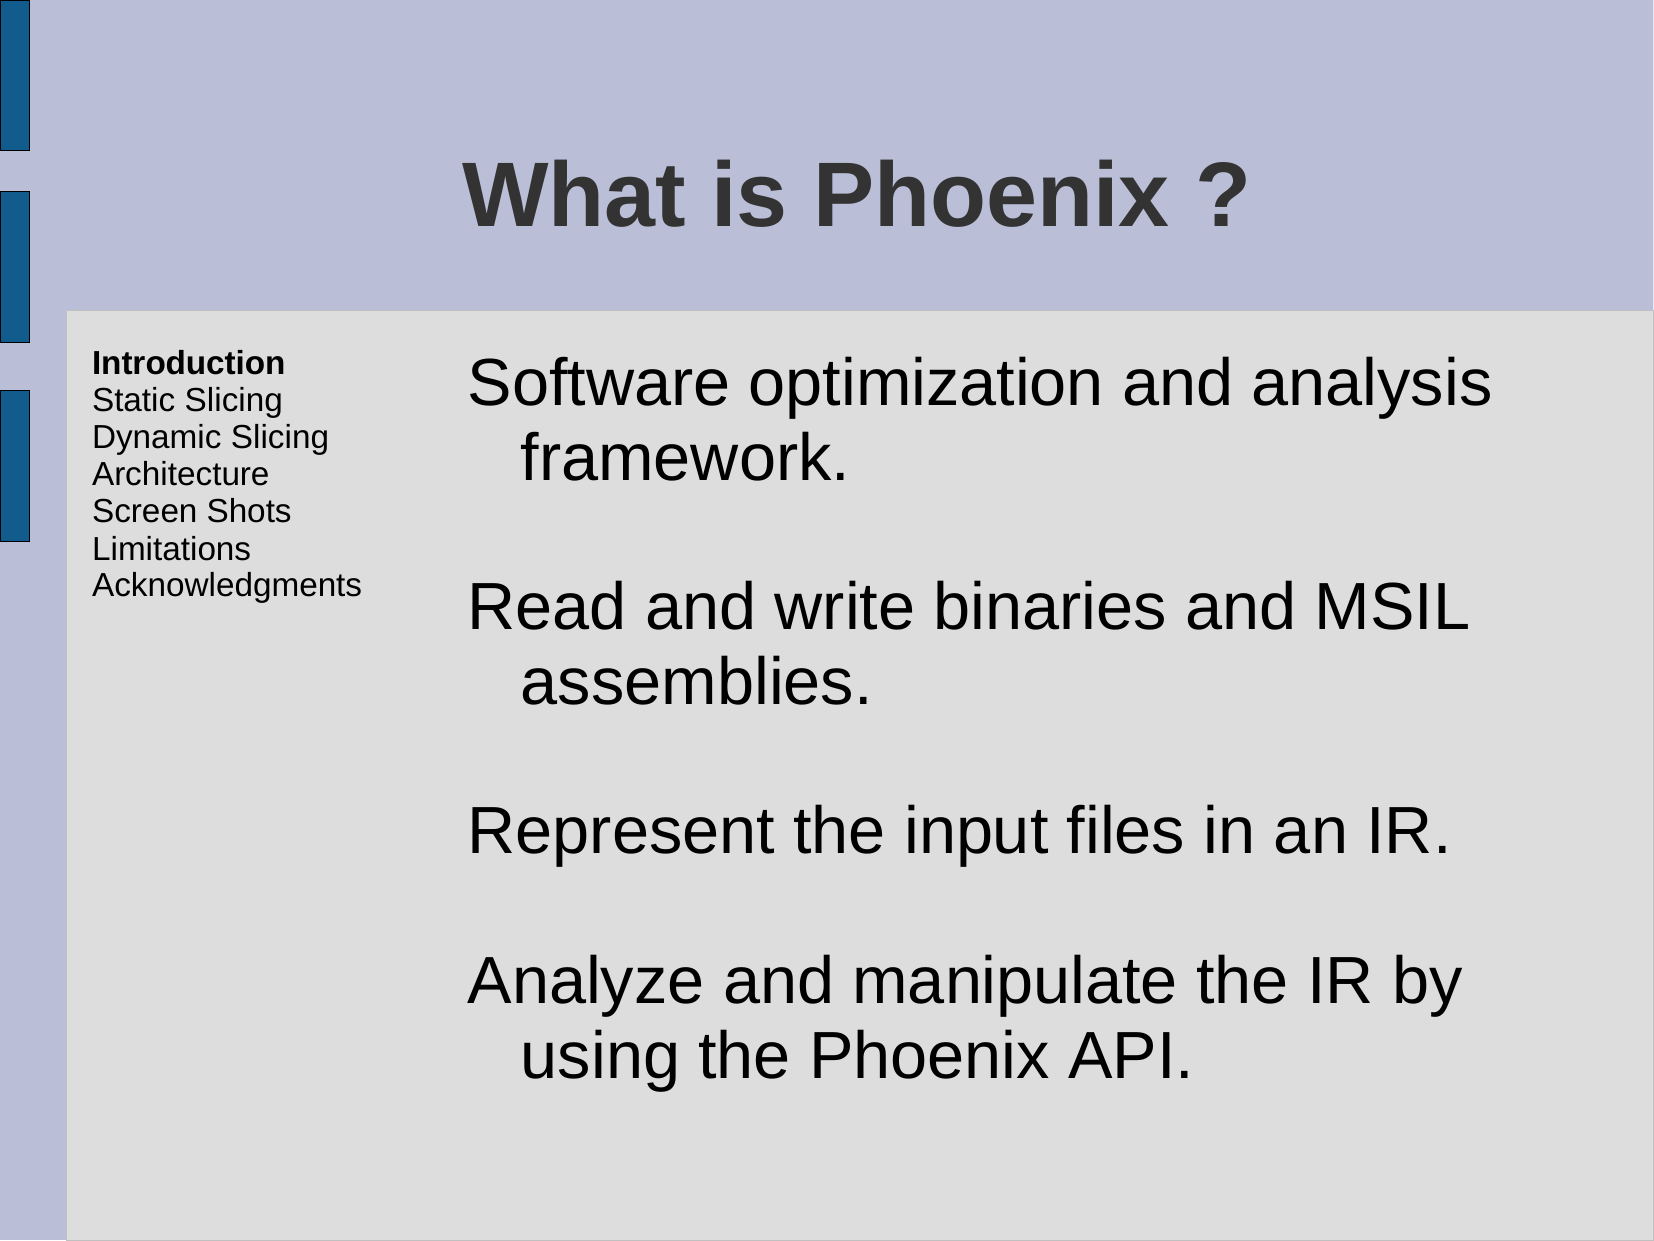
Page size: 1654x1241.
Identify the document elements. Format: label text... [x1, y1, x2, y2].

list Introduction Static Slicing Dynamic Slicing Architecture Screen Shots Limitations Acknowledgments [74, 344, 403, 1126]
title What is Phoenix ? [121, 91, 1534, 299]
list Software optimization and analysis framework. Read and write binaries and MSIL assemblies. Represent the input files in an IR. Analyze and manipulate the IR by using the Phoenix API. [450, 344, 1613, 1127]
